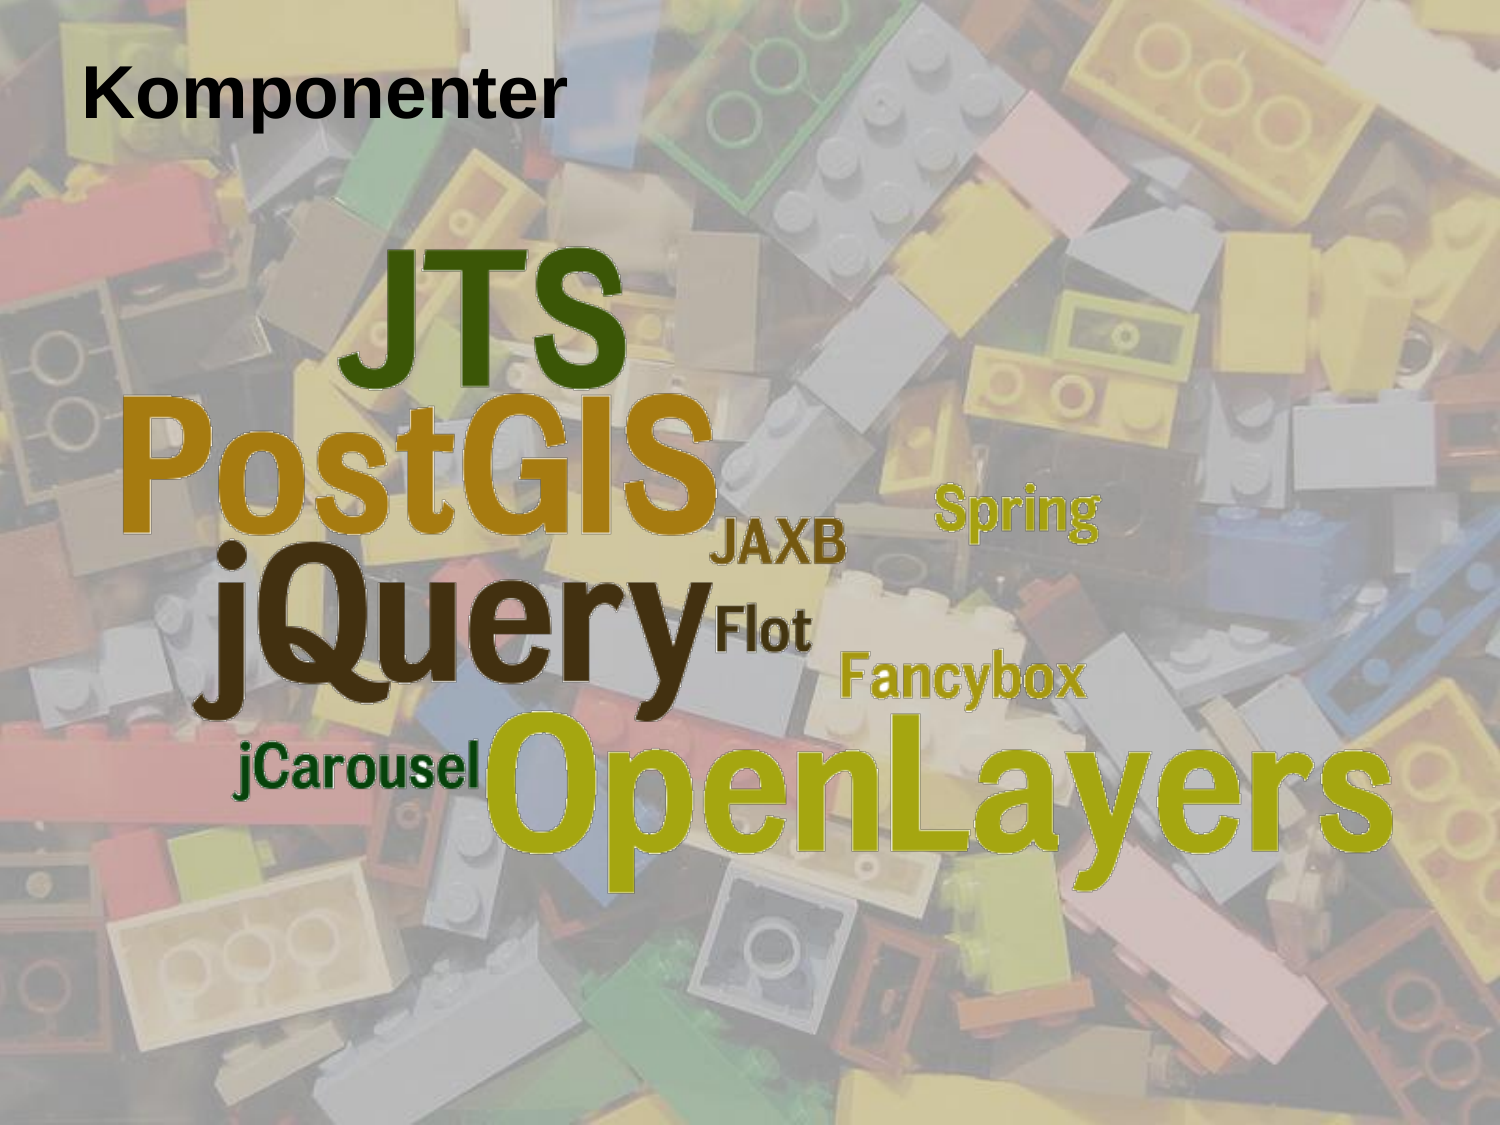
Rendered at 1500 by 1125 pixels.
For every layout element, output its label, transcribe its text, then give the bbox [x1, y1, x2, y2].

picture [111, 189, 1407, 947]
text_box Komponenter [66, 28, 1263, 149]
text_box [0, 0, 1500, 1125]
